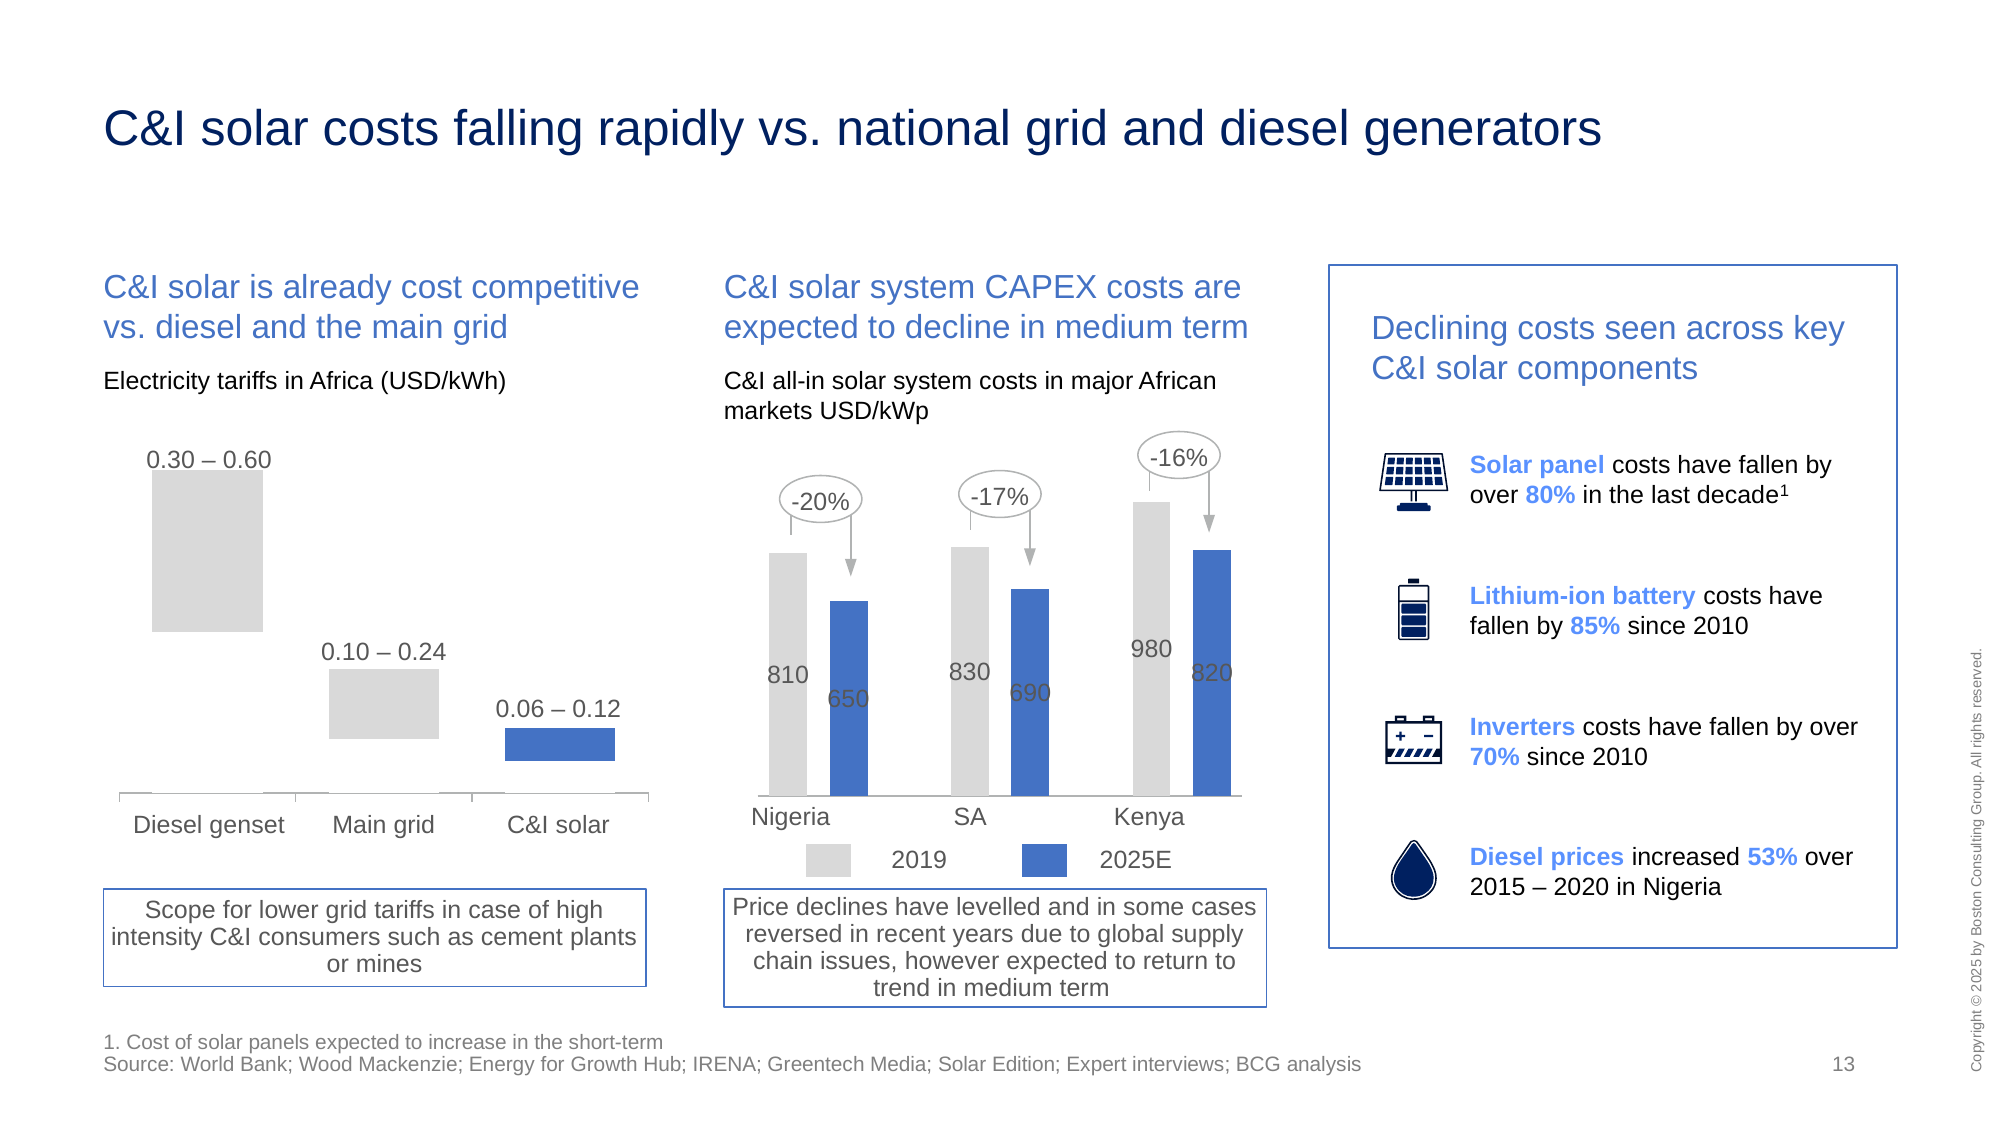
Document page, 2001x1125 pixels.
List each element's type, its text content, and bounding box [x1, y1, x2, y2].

text_box 1. Cost of solar panels expected to increase in the short-term Source: World Bank; Wood Mackenzie; Energy for Growth Hub; IRENA; Greentech Media; Solar Edition; Expert interviews; BCG analysis [103, 1031, 1585, 1076]
text_box C&I solar system CAPEX costs are expected to decline in medium term [723, 264, 1267, 346]
text_box -17% [958, 470, 1042, 518]
chart [747, 495, 1253, 803]
text_box [1390, 839, 1437, 901]
text_box Solar panel costs have fallen by over 80% in the last decade1 [1469, 423, 1870, 535]
text_box [806, 844, 850, 877]
chart [108, 463, 660, 803]
text_box C&I solar is already cost competitive vs. diesel and the main grid [103, 264, 647, 346]
text_box [1379, 453, 1449, 512]
text_box Price declines have levelled and in some cases reversed in recent years due to global supply chain issues, however expected to return to trend in medium term [723, 888, 1267, 1008]
text_box 2025E [1067, 831, 1205, 888]
text_box [1022, 844, 1067, 877]
text_box Electricity tariffs in Africa (USD/kWh) [103, 364, 647, 395]
text_box Diesel prices increased 53% over 2015 – 2020 in Nigeria [1469, 815, 1870, 927]
text_box Inverters costs have fallen by over 70% since 2010 [1469, 684, 1870, 796]
text_box 0.30 – 0.60 [142, 440, 277, 473]
text_box -20% [779, 475, 862, 523]
text_box C&I solar [506, 805, 611, 839]
text_box Declining costs seen across key C&I solar components [1371, 305, 1896, 387]
text_box Lithium-ion battery costs have fallen by 85% since 2010 [1469, 553, 1870, 665]
text_box [1385, 715, 1443, 765]
text_box -16% [1137, 431, 1221, 479]
text_box SA [953, 797, 988, 830]
text_box 2019 [850, 831, 989, 888]
text_box 0.10 – 0.24 [317, 632, 451, 665]
text_box Main grid [332, 805, 436, 839]
text_box Scope for lower grid tariffs in case of high intensity C&I consumers such as cement plants or mines [103, 888, 647, 987]
text_box C&I all-in solar system costs in major African markets USD/kWp [723, 364, 1267, 426]
text_box Diesel genset [133, 805, 286, 839]
text_box Nigeria [750, 797, 831, 830]
text_box [1398, 578, 1430, 641]
text_box Kenya [1113, 797, 1186, 830]
text_box 0.06 – 0.12 [491, 689, 626, 722]
title C&I solar costs falling rapidly vs. national grid and diesel generators [103, 102, 1897, 157]
